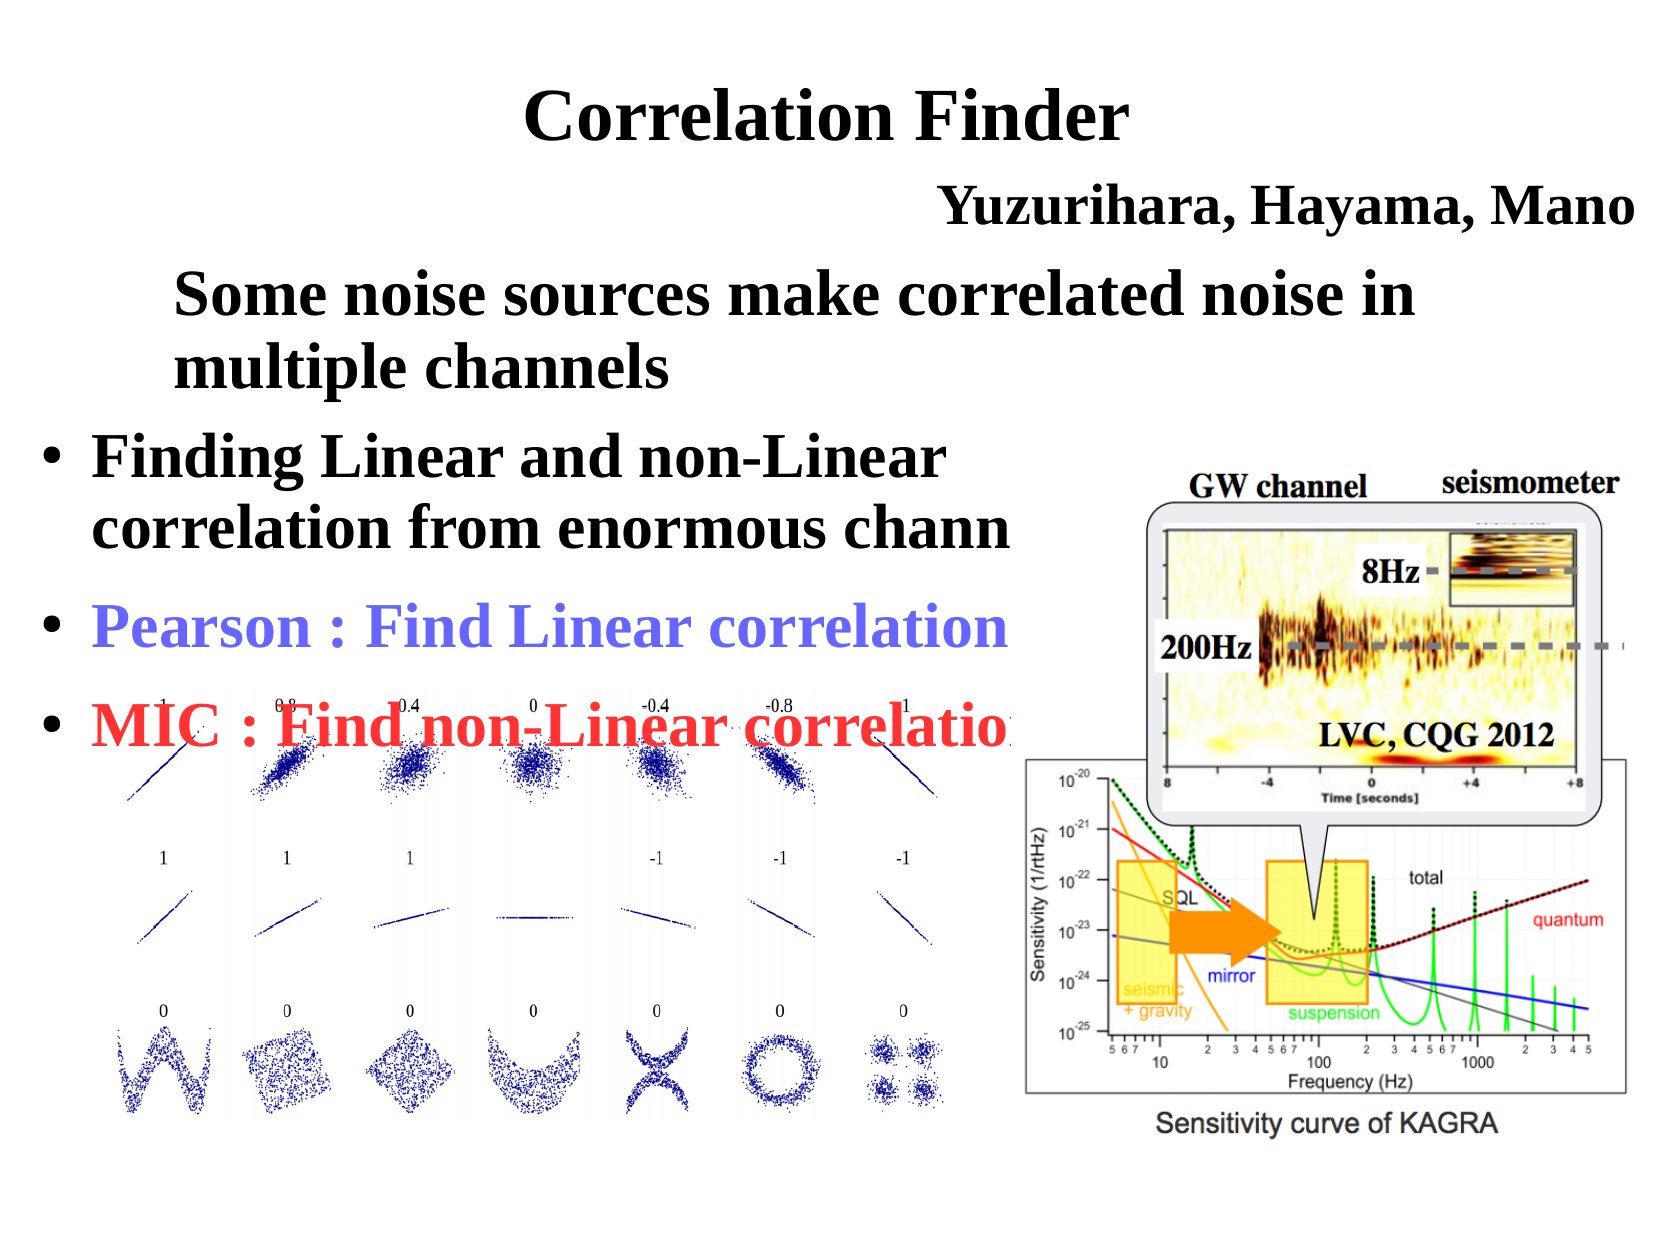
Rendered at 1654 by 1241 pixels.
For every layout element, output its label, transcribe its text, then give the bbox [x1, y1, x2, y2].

list Finding Linear and non-Linear correlation from enormous channels, Pearson : Find Linear correlation MIC : Find non-Linear correlation [23, 321, 1123, 768]
picture [106, 768, 945, 1123]
picture [1011, 460, 1642, 1146]
text_box Yuzurihara, Hayama, Mano [921, 165, 1654, 260]
text_box Some noise sources make correlated noise in multiple channels [103, 256, 1583, 405]
title Correlation Finder [82, 11, 1571, 219]
